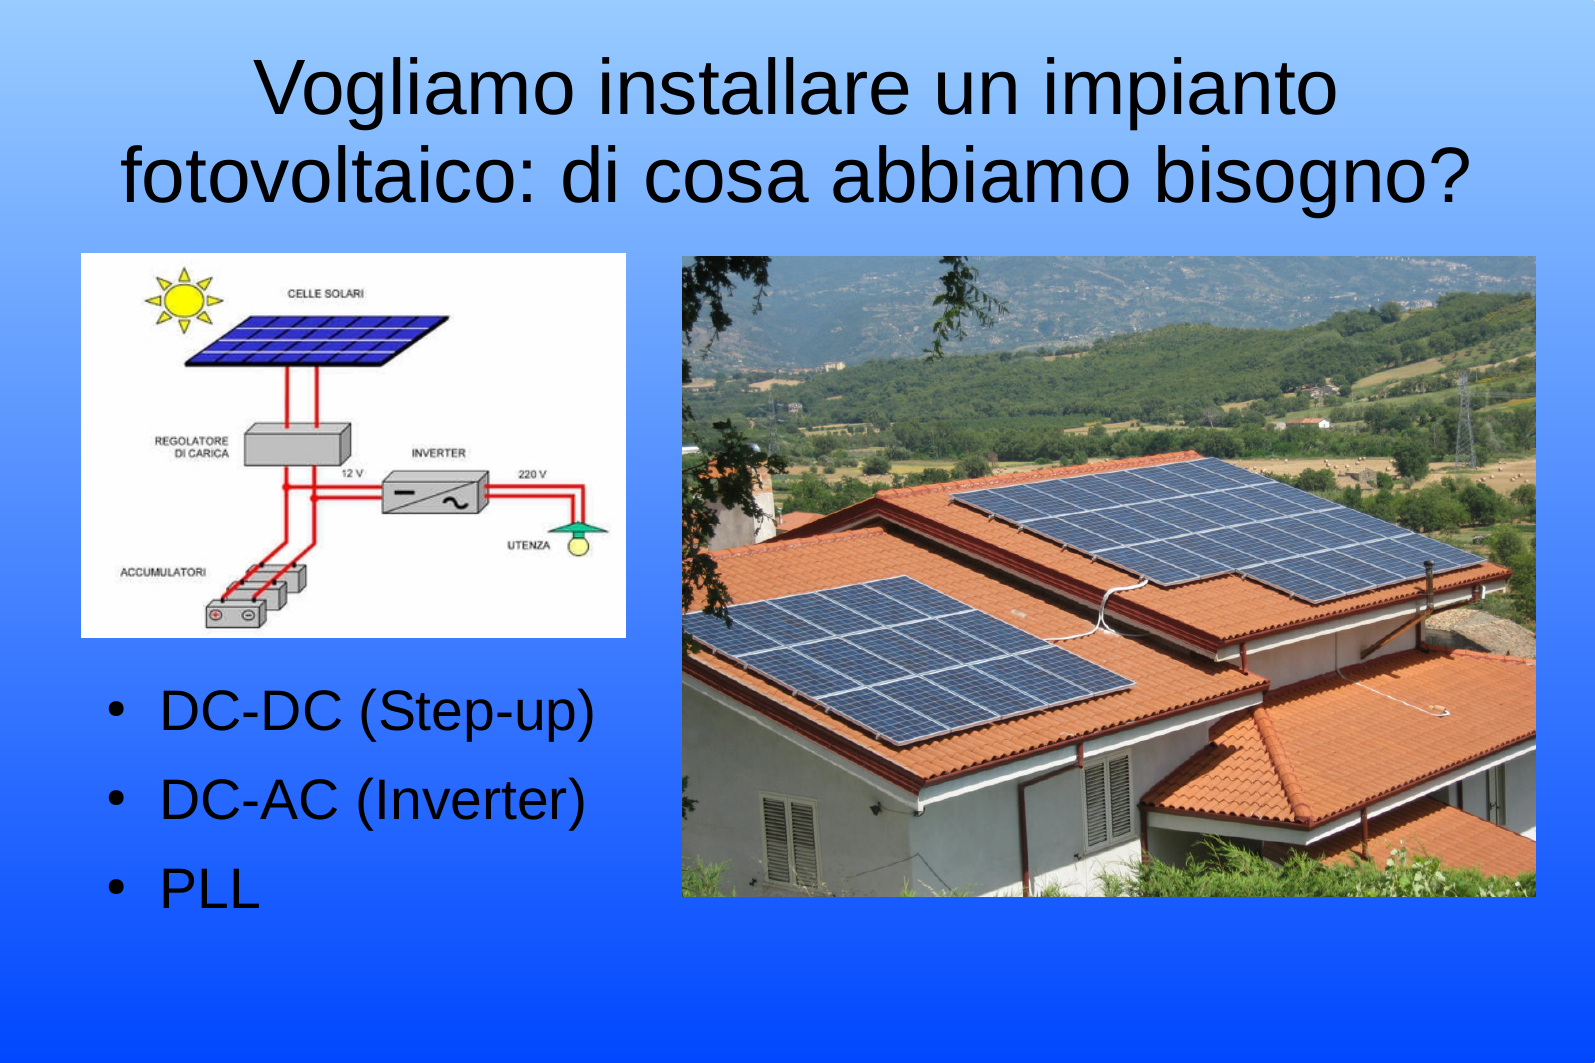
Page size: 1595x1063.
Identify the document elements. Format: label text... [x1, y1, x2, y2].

title Vogliamo installare un impianto fotovoltaico: di cosa abbiamo bisogno? [79, 42, 1515, 220]
list DC-DC (Step-up) DC-AC (Inverter) PLL [88, 679, 1486, 1004]
picture [81, 253, 626, 638]
picture [682, 256, 1536, 897]
